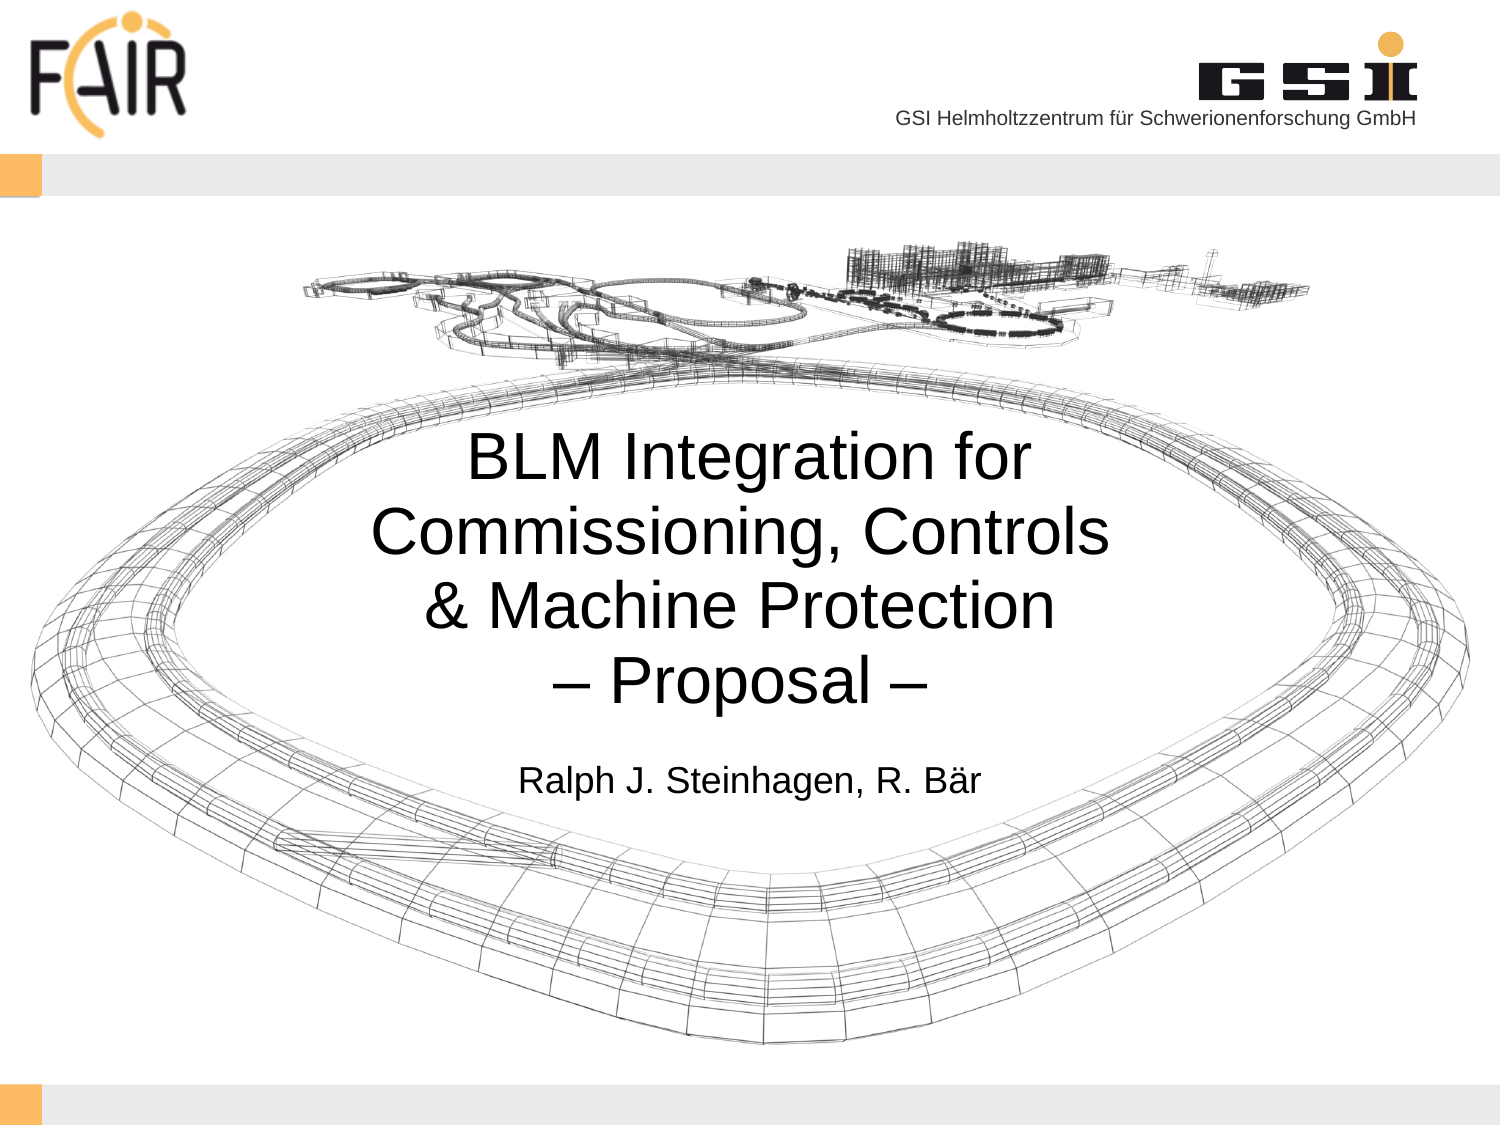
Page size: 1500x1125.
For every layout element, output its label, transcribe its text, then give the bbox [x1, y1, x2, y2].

subtitle BLM Integration for Commissioning, Controls & Machine Protection – Proposal – Ralph J. Steinhagen, R. Bär [75, 243, 1425, 1052]
picture [30, 9, 187, 141]
picture [1197, 29, 1419, 103]
picture [18, 232, 1483, 1062]
